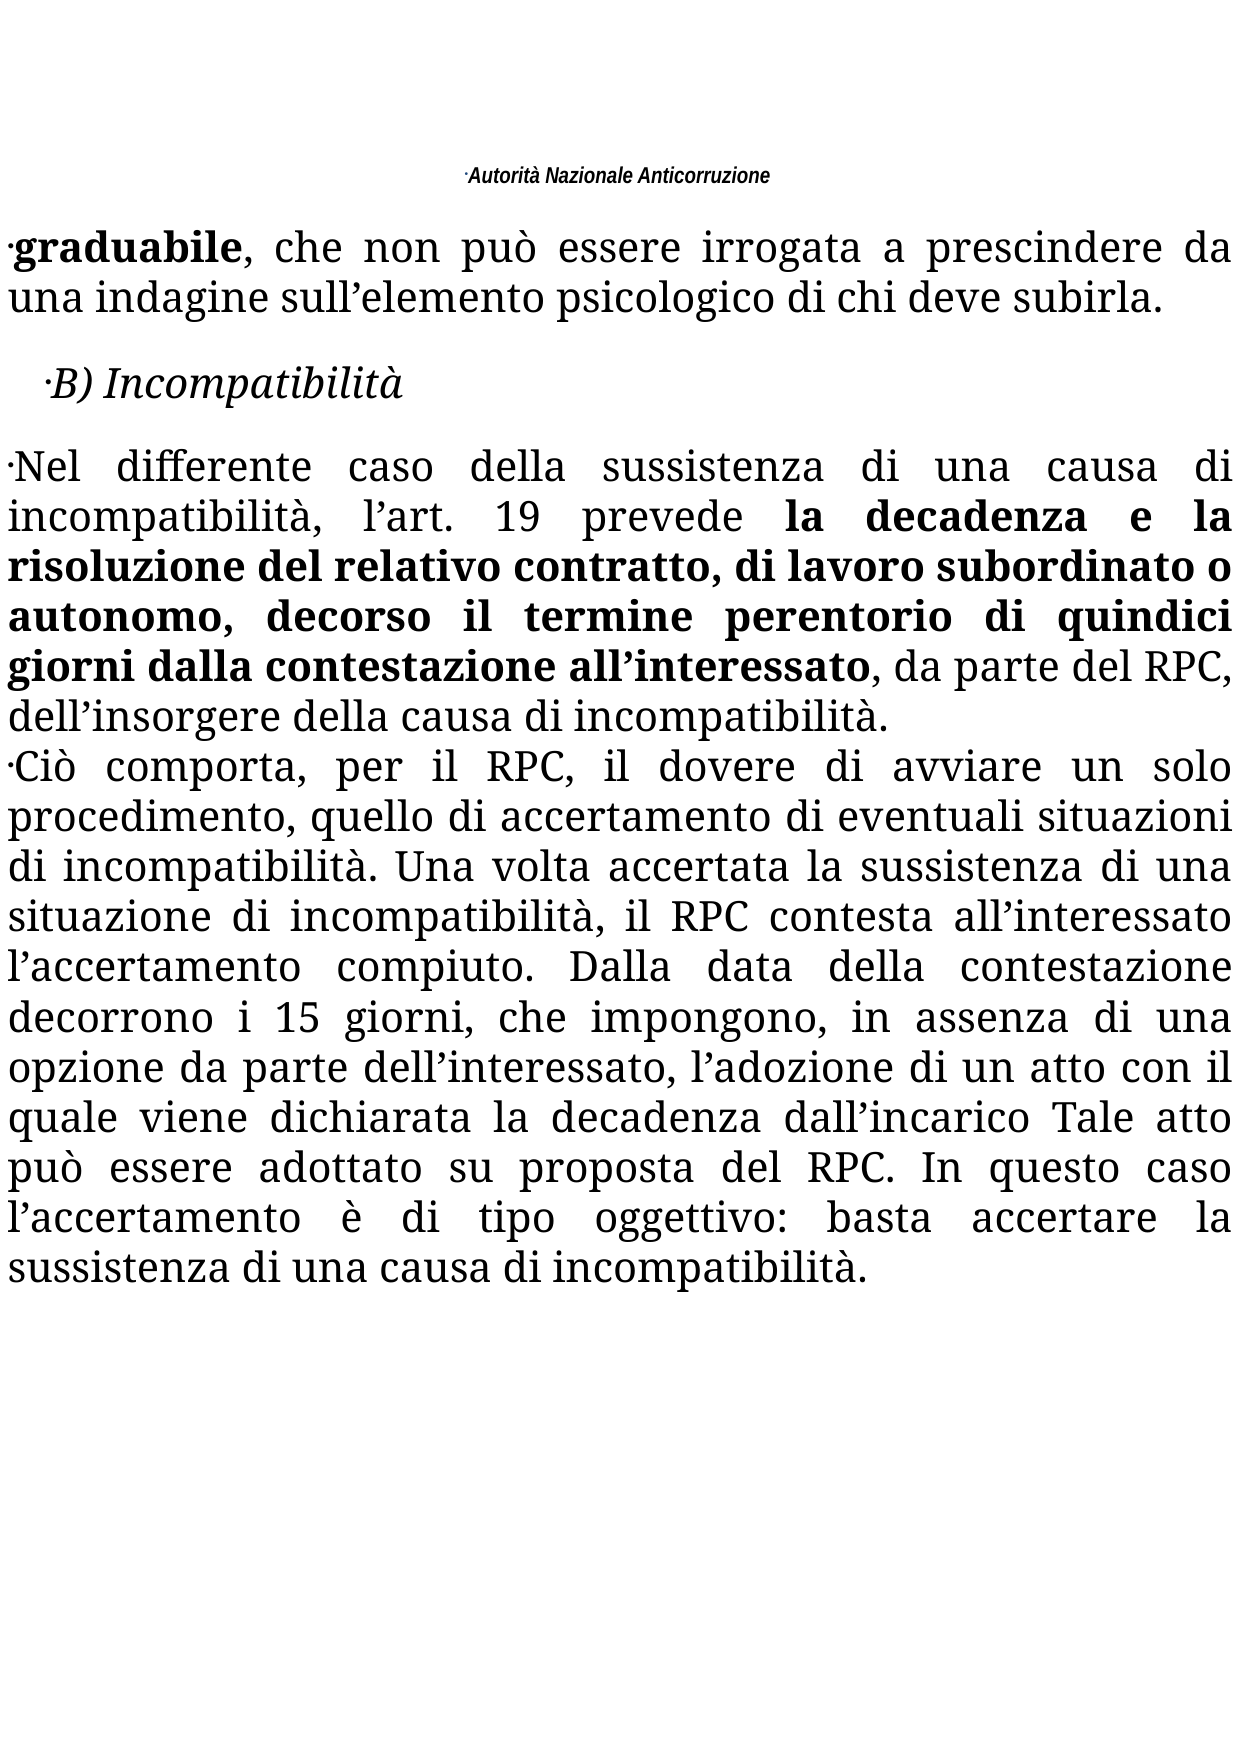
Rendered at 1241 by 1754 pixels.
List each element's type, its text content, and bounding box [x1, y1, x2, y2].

list Autorità Nazionale Anticorruzione graduabile, che non può essere irrogata a prescindere da una indagine sull’elemento psicologico di chi deve subirla. B) Incompatibilità Nel differente caso della sussistenza di una causa di incompatibilità, l’art. 19 prevede la decadenza e la risoluzione del relativo contratto, di lavoro subordinato o autonomo, decorso il termine perentorio di quindici giorni dalla contestazione all’interessato, da parte del RPC, dell’insorgere della causa di incompatibilità. Ciò comporta, per il RPC, il dovere di avviare un solo procedimento, quello di accertamento di eventuali situazioni di incompatibilità. Una volta accertata la sussistenza di una situazione di incompatibilità, il RPC contesta all’interessato l’accertamento compiuto. Dalla data della contestazione decorrono i 15 giorni, che impongono, in assenza di una opzione da parte dell’interessato, l’adozione di un atto con il quale viene dichiarata la decadenza dall’incarico Tale atto può essere adottato su proposta del RPC. In questo caso l’accertamento è di tipo oggettivo: basta accertare la sussistenza di una causa di incompatibilità. [0, 144, 1241, 1754]
